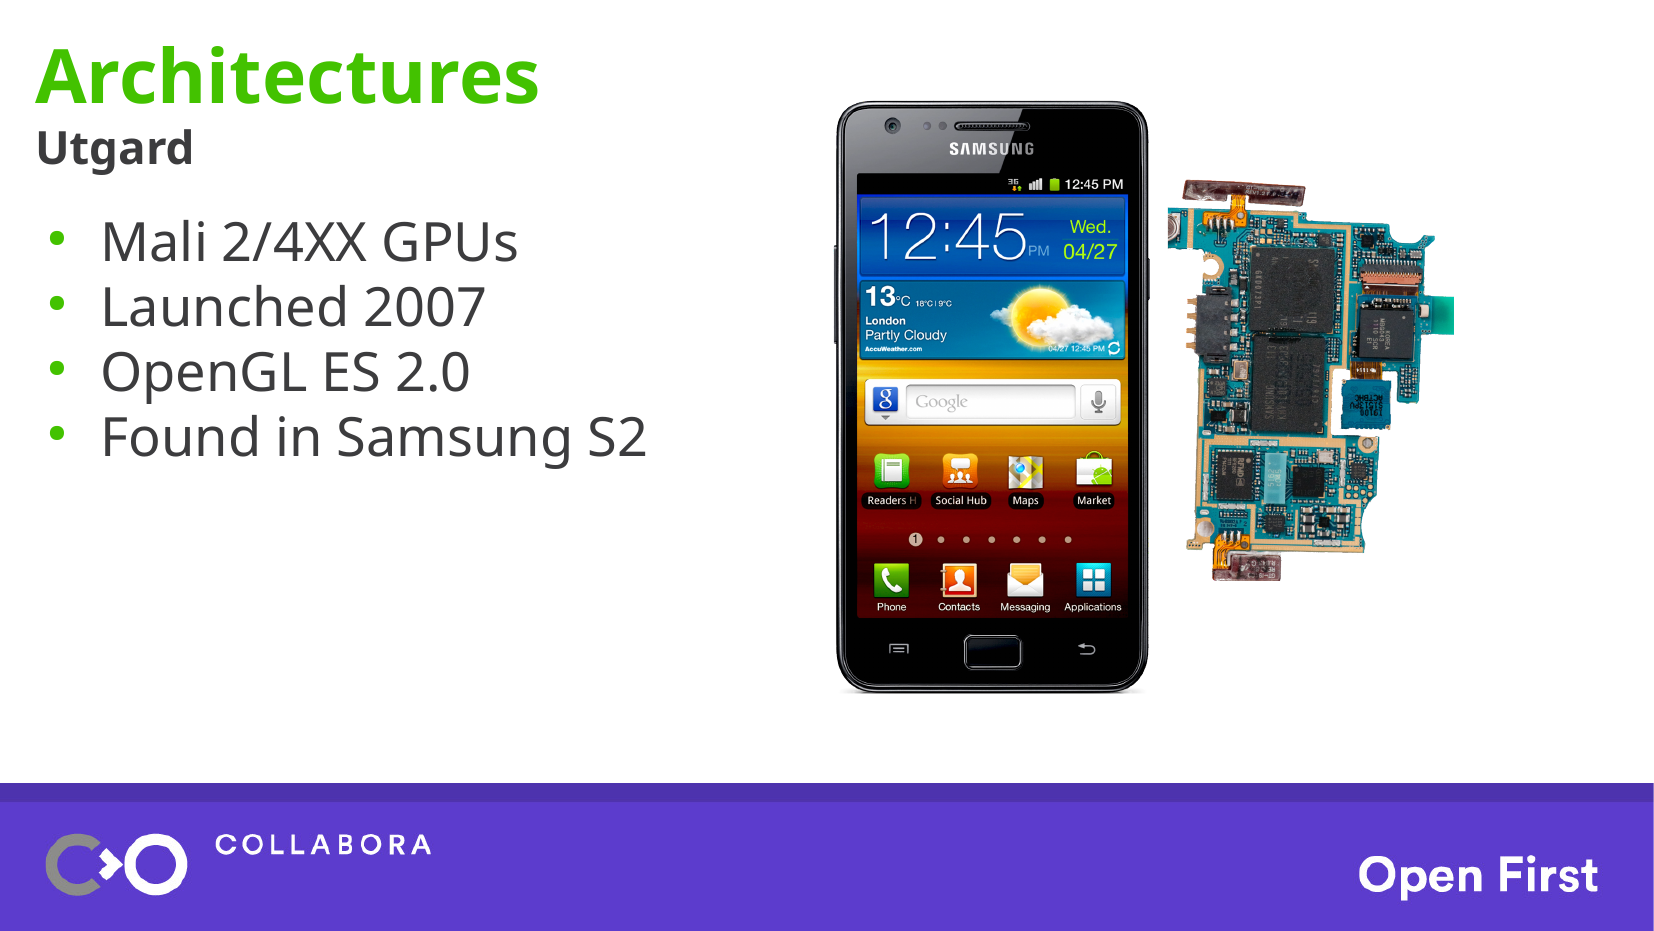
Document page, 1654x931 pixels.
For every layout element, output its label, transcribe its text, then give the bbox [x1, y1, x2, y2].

list Mali 2/4XX GPUs Launched 2007 OpenGL ES 2.0 Found in Samsung S2 [29, 207, 1602, 851]
picture [0, 0, 1654, 931]
title Architectures Utgard [35, 28, 1608, 193]
